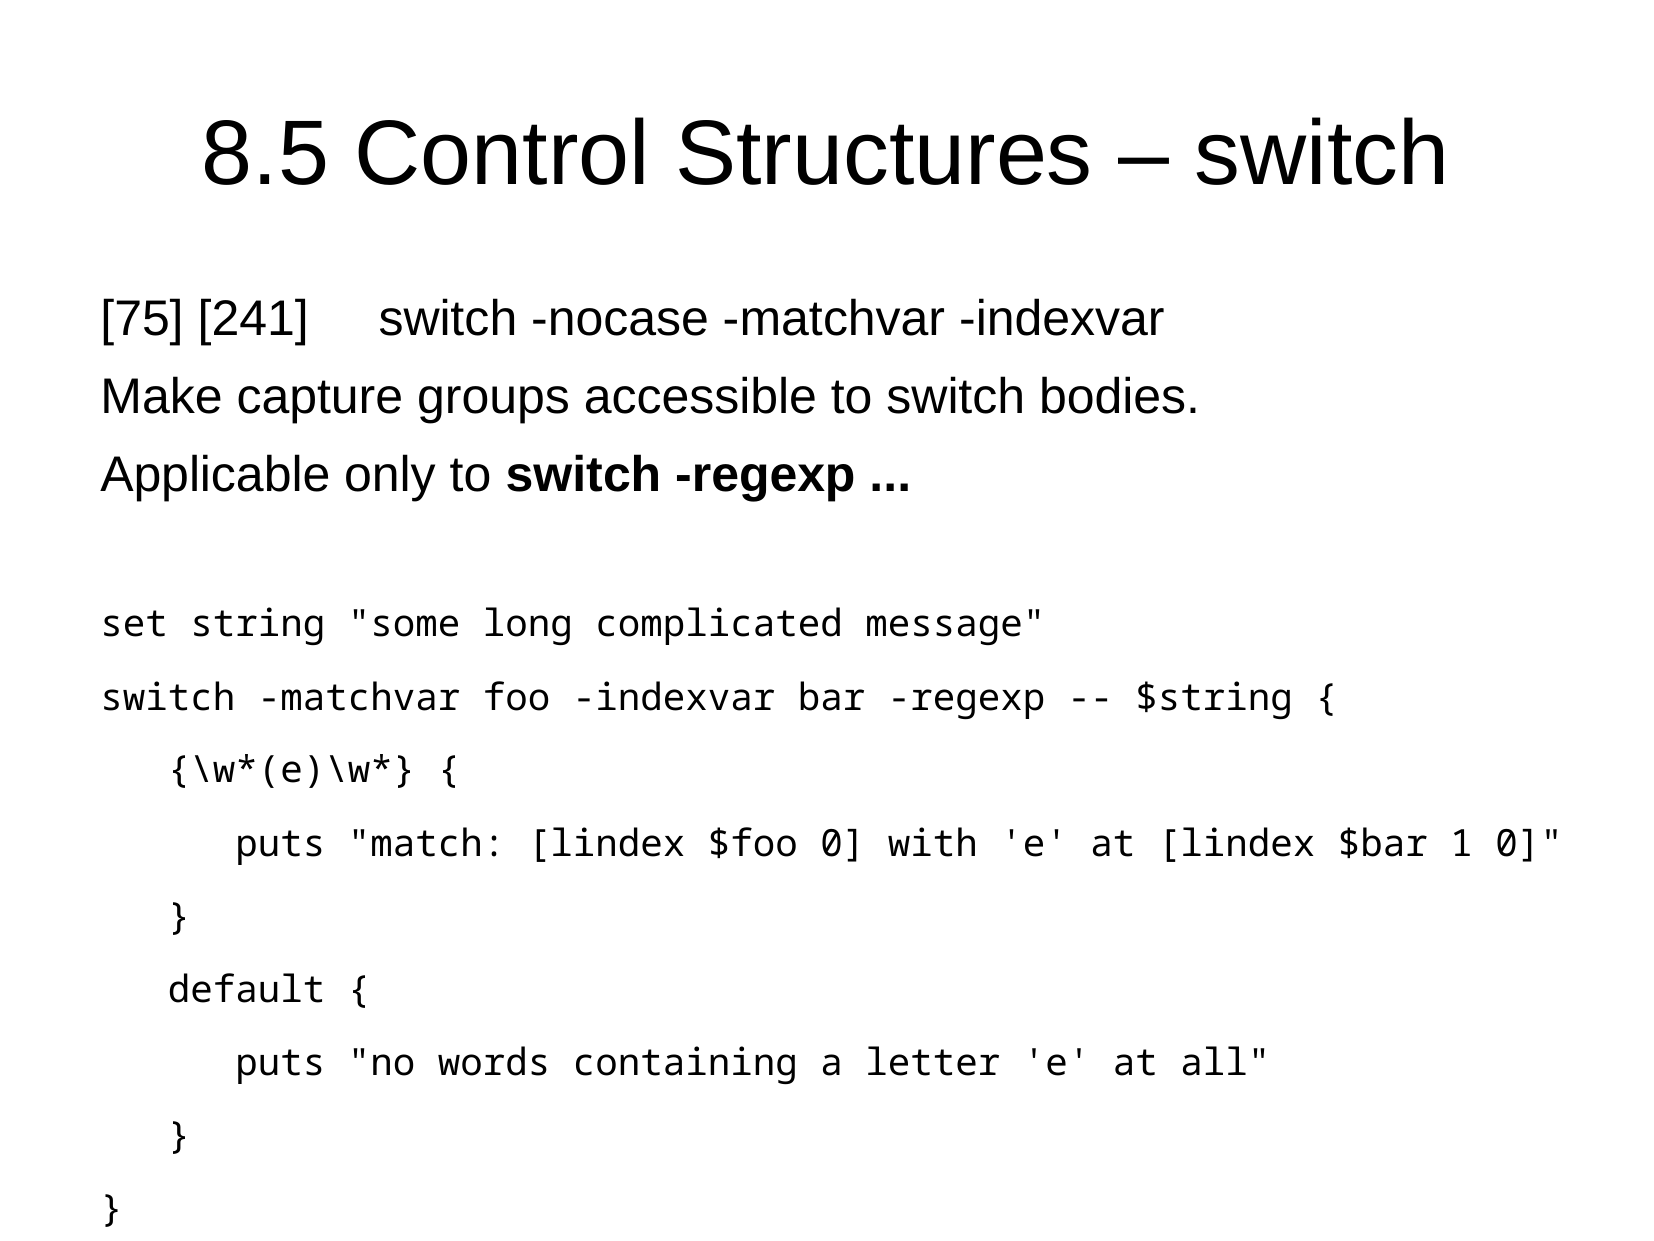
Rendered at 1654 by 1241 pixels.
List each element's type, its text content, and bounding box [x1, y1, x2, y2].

title 8.5 Control Structures – switch [82, 56, 1571, 250]
list [75] [241] switch -nocase -matchvar -indexvar Make capture groups accessible to switch bodies. Applicable only to switch -regexp ... set string "some long complicated message" switch -matchvar foo -indexvar bar -regexp -- $string { {\w*(e)\w*} { puts "match: [lindex $foo 0] with 'e' at [lindex $bar 1 0]" } default { puts "no words containing a letter 'e' at all" } } [82, 290, 1571, 1201]
